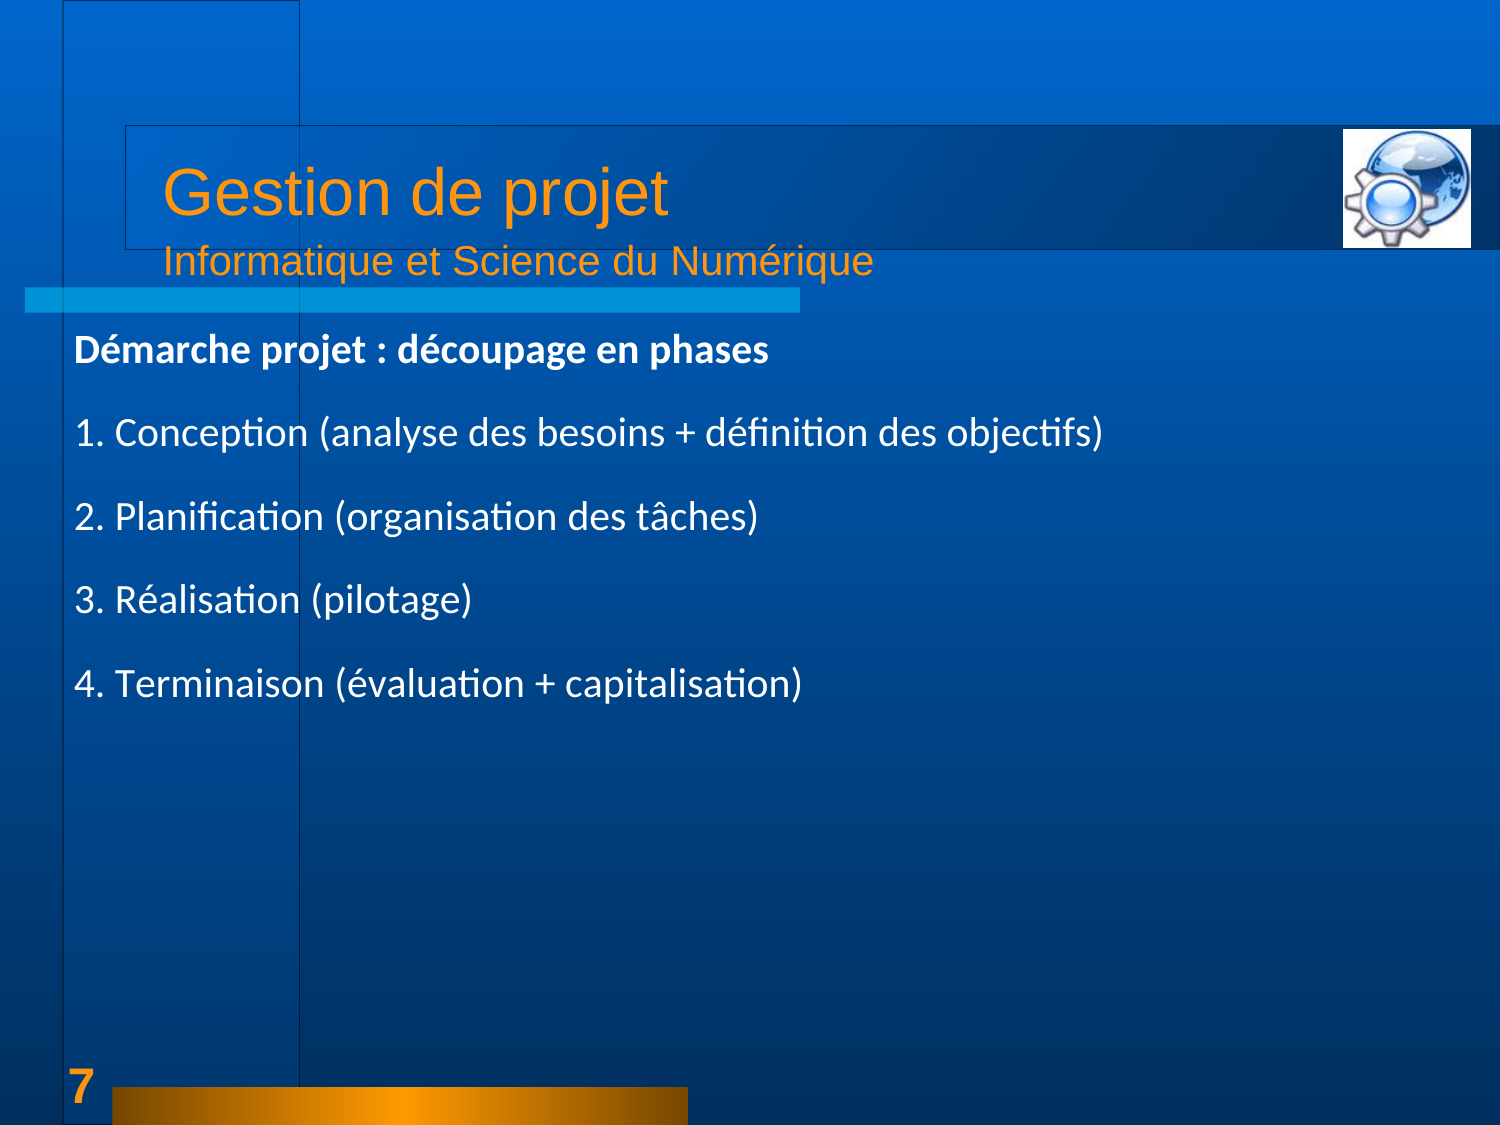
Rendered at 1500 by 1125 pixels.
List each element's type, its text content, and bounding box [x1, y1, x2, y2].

text_box Démarche projet : découpage en phases 1. Conception (analyse des besoins + définition des objectifs) 2. Planification (organisation des tâches) 3. Réalisation (pilotage) 4. Terminaison (évaluation + capitalisation) [59, 324, 1477, 975]
picture [1343, 129, 1471, 248]
